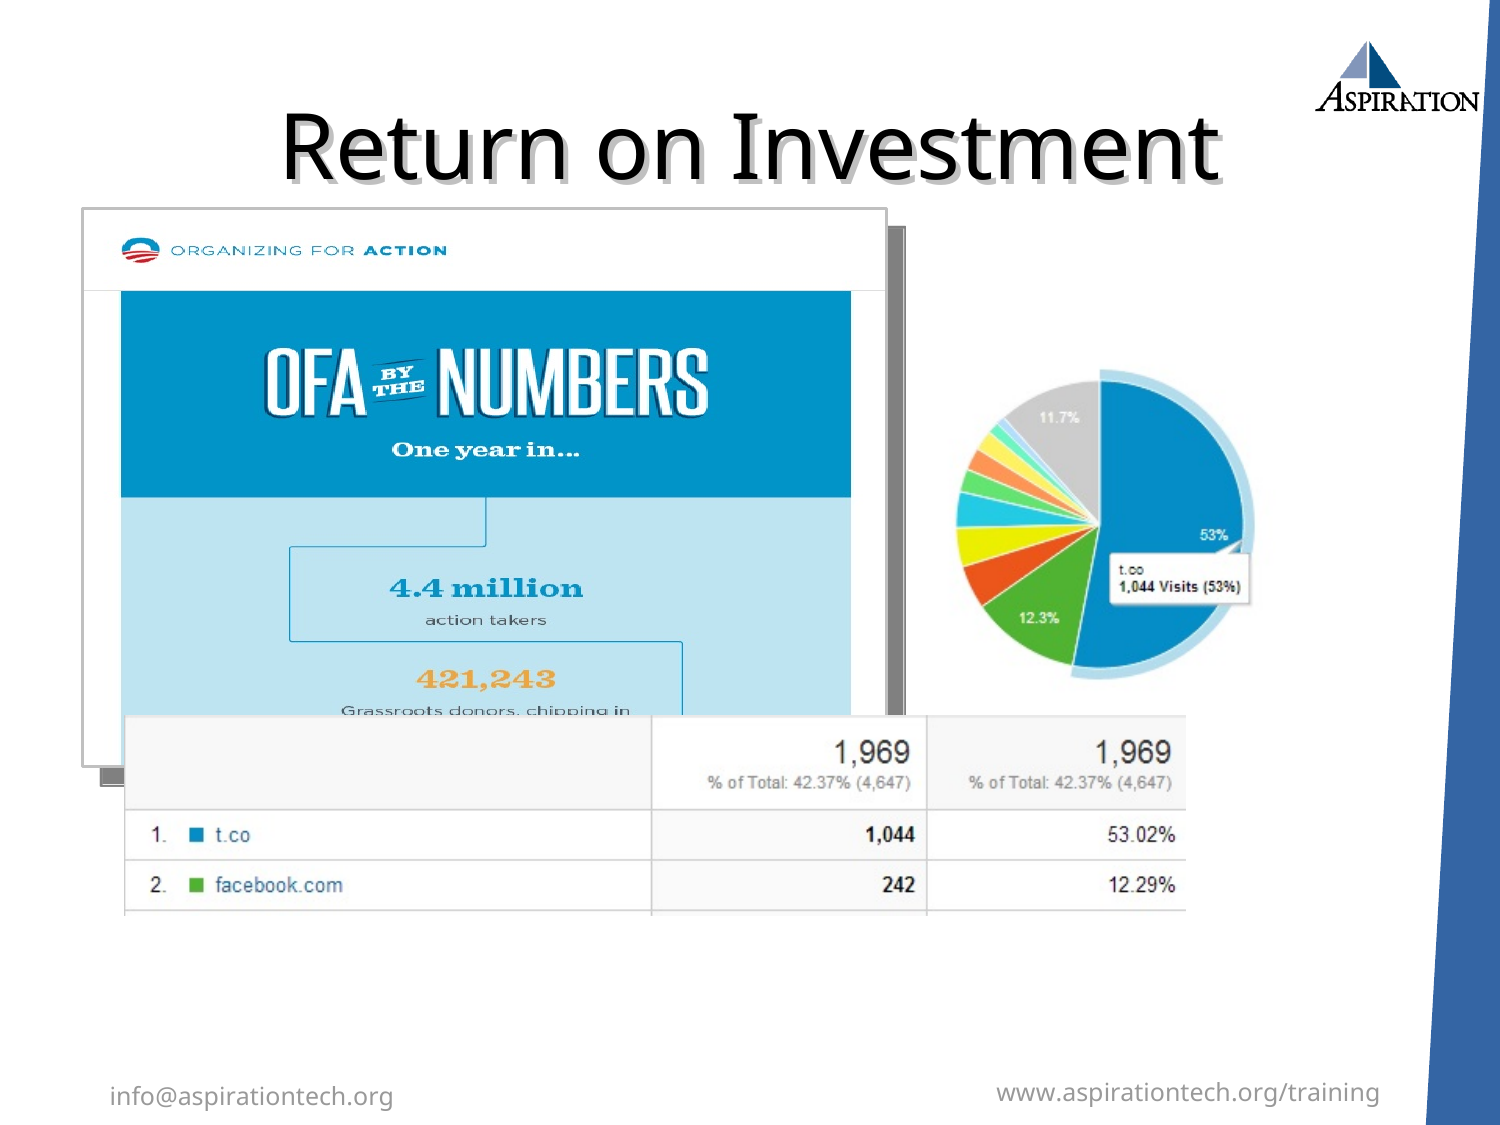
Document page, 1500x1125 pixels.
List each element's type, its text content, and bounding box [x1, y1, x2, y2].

picture [84, 210, 1355, 916]
title Return on Investment [75, 44, 1425, 233]
picture [1315, 41, 1480, 120]
